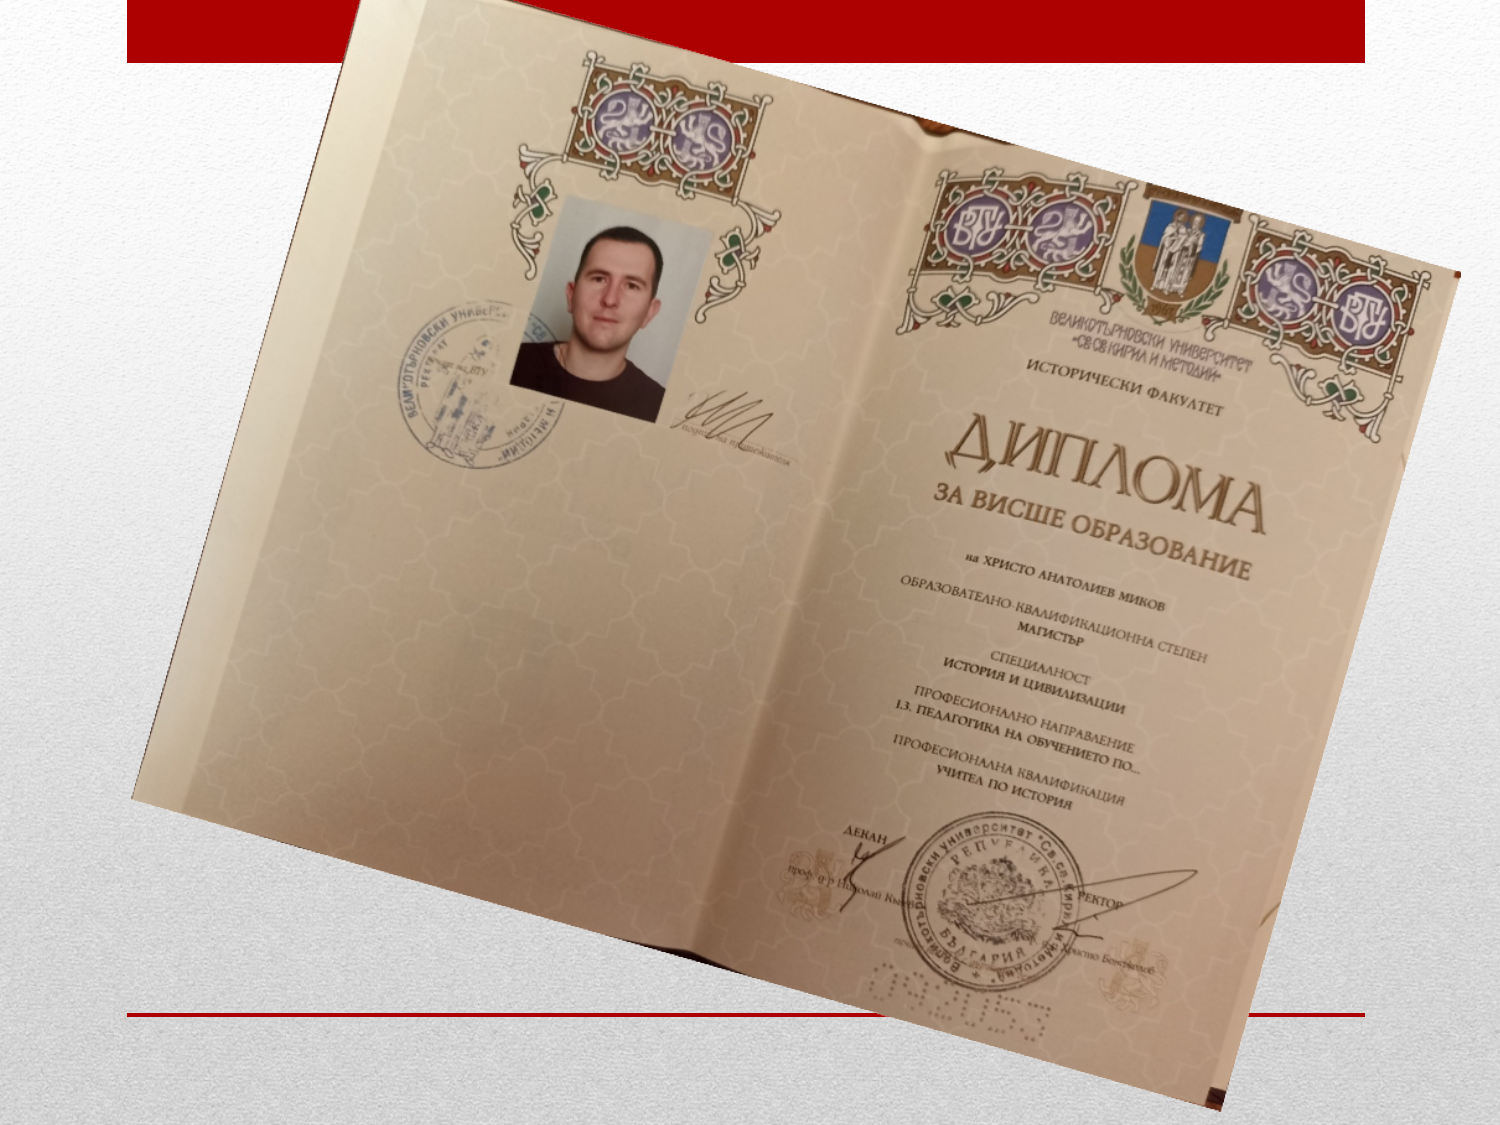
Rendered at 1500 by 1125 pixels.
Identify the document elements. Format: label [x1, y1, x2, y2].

picture [130, 0, 1461, 1112]
